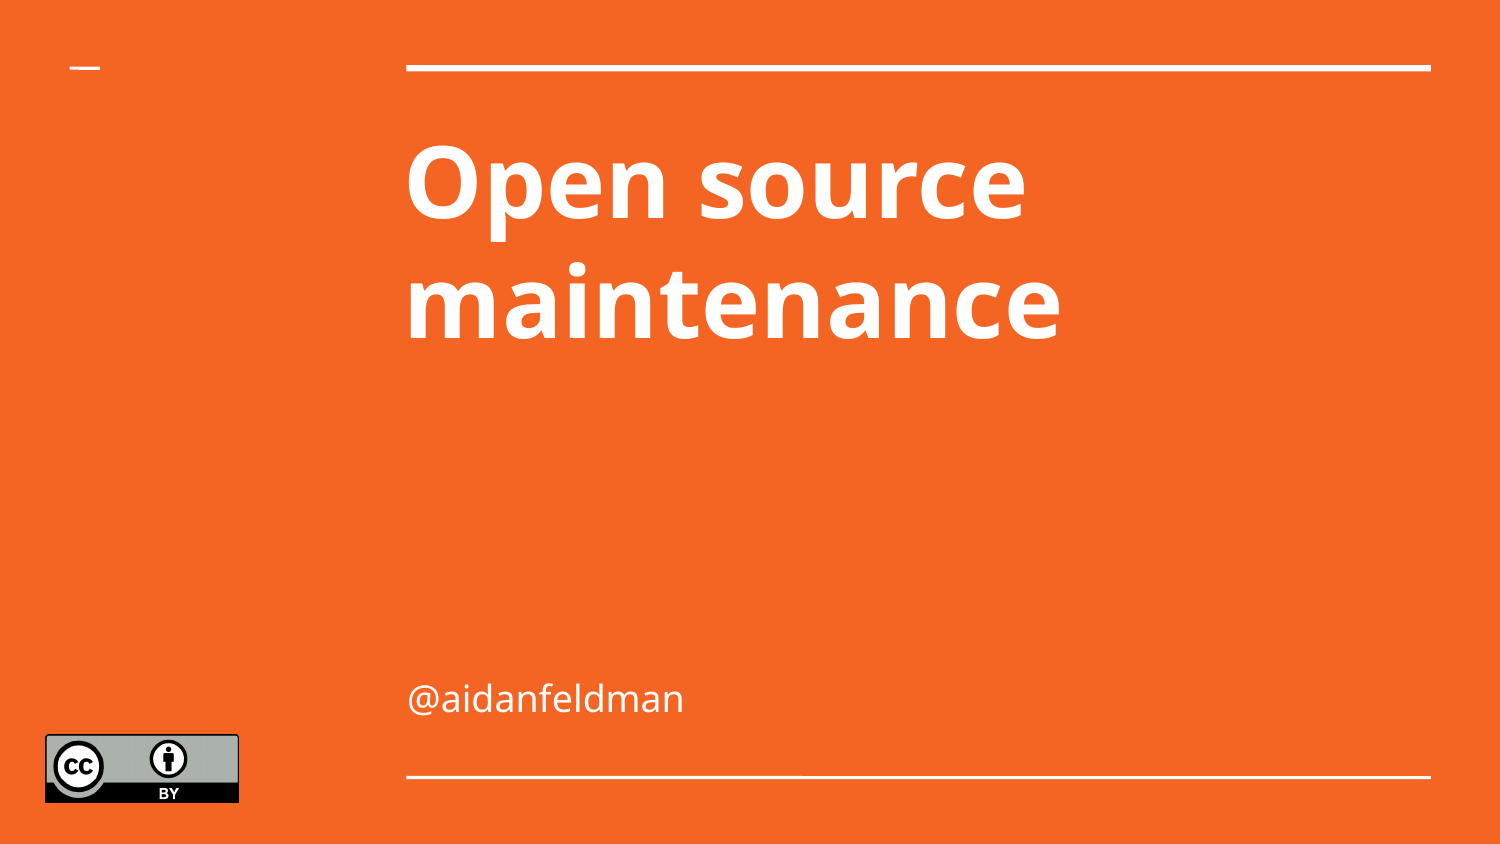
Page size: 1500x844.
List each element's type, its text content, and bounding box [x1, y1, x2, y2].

picture [45, 734, 239, 803]
subtitle @aidanfeldman [392, 531, 1431, 735]
title Open source maintenance [389, 103, 1428, 357]
